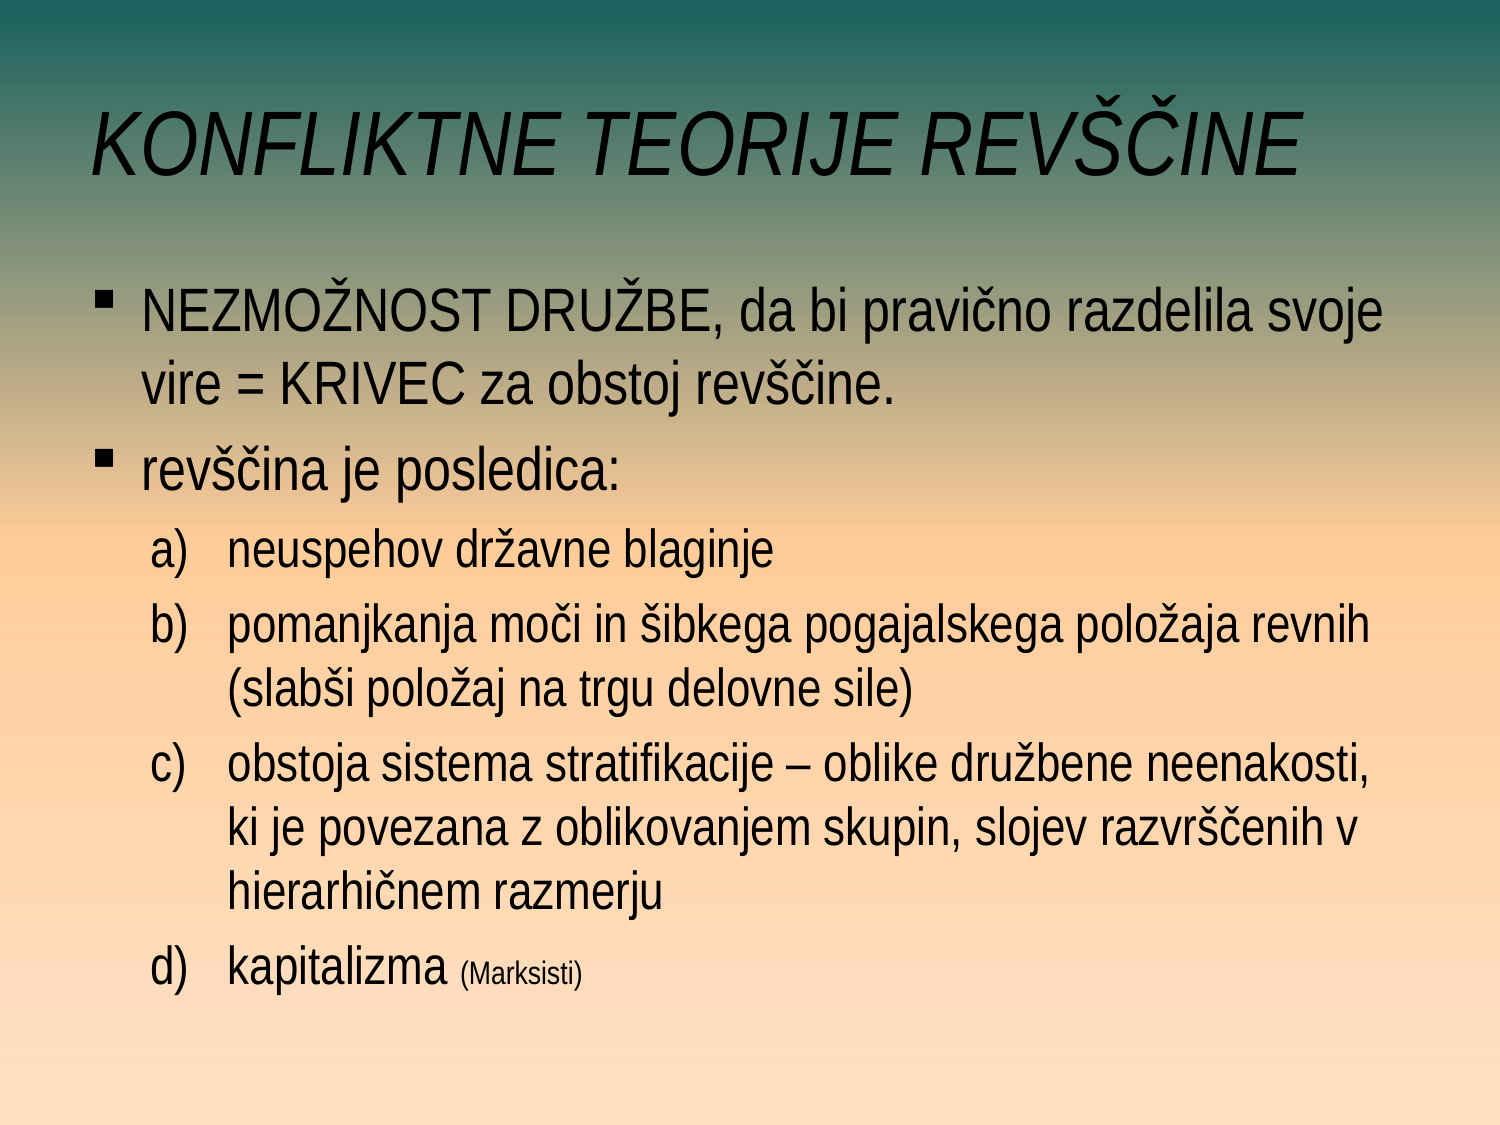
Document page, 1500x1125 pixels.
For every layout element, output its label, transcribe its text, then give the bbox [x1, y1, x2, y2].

picture [0, 0, 1500, 1125]
title KONFLIKTNE TEORIJE REVŠČINE [75, 45, 1425, 233]
list NEZMOŽNOST DRUŽBE, da bi pravično razdelila svoje vire = KRIVEC za obstoj revščine. revščina je posledica: neuspehov državne blaginje pomanjkanja moči in šibkega pogajalskega položaja revnih (slabši položaj na trgu delovne sile) obstoja sistema stratifikacije – oblike družbene neenakosti, ki je povezana z oblikovanjem skupin, slojev razvrščenih v hierarhičnem razmerju kapitalizma (Marksisti) [75, 262, 1425, 1005]
